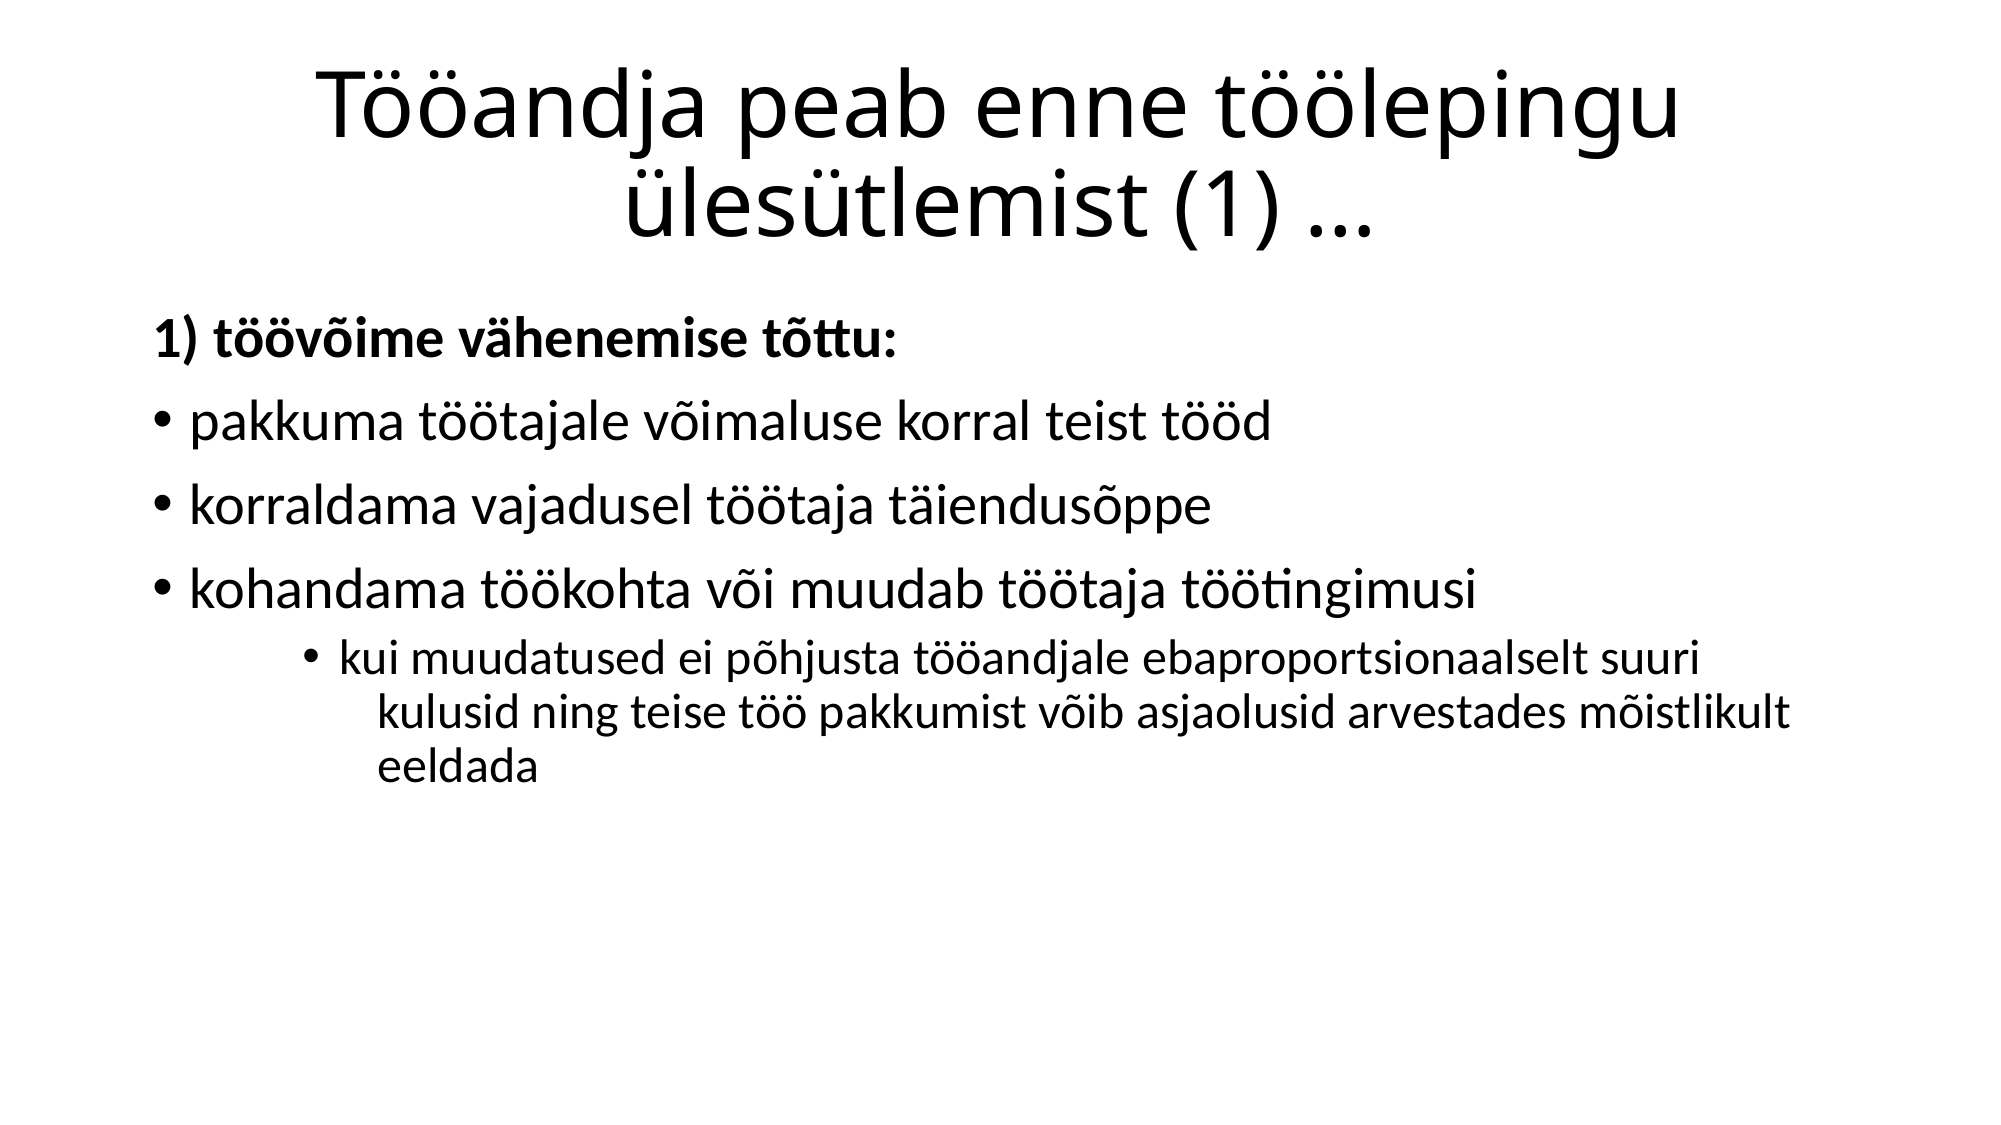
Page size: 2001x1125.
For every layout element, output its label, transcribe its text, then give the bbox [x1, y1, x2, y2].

list 1) töövõime vähenemise tõttu: pakkuma töötajale võimaluse korral teist tööd korraldama vajadusel töötaja täiendusõppe kohandama töökohta või muudab töötaja töötingimusi kui muudatused ei põhjusta tööandjale ebaproportsionaalselt suuri kulusid ning teise töö pakkumist võib asjaolusid arvestades mõistlikult eeldada [137, 299, 1863, 1014]
title Tööandja peab enne töölepingu ülesütlemist (1) … [137, 48, 1863, 266]
